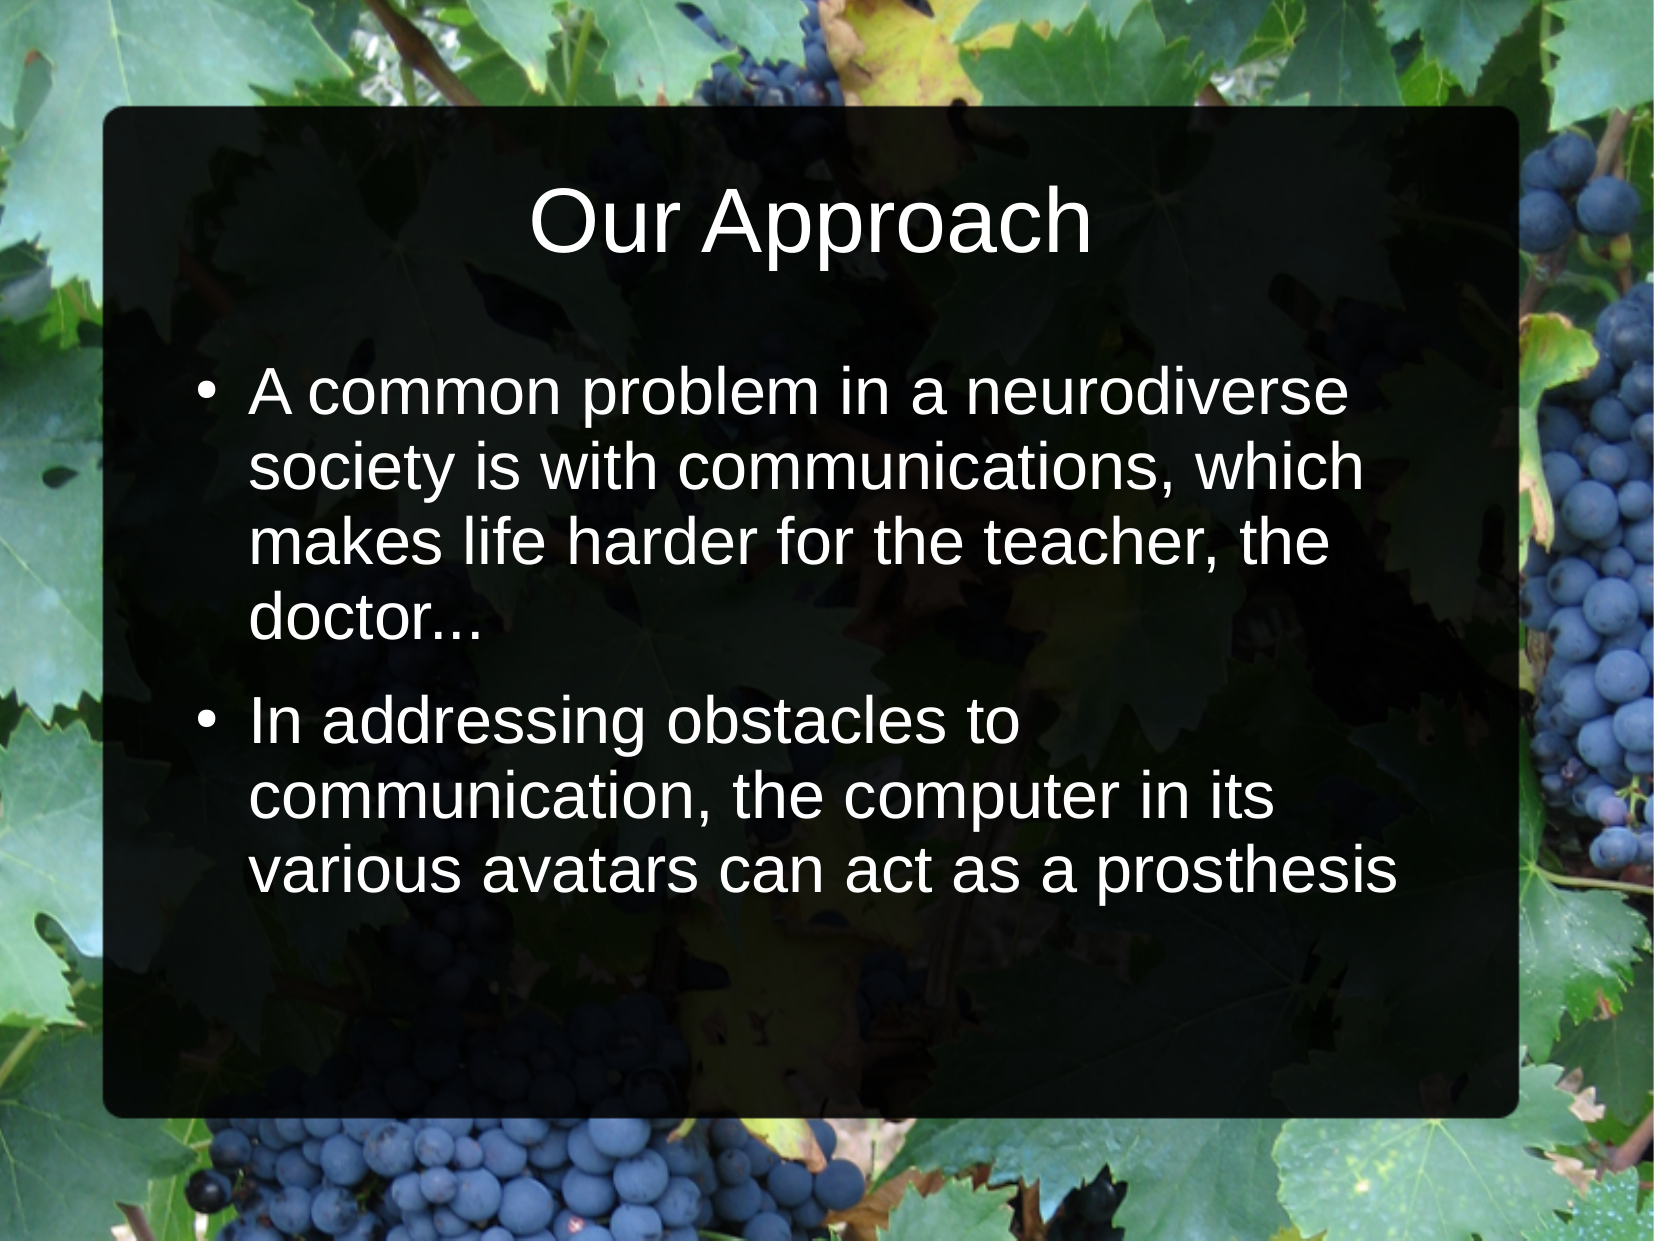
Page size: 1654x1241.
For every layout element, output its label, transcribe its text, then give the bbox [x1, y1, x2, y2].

title Our Approach [118, 125, 1506, 318]
picture [0, 0, 1654, 1241]
list A common problem in a neurodiverse society is with communications, which makes life harder for the teacher, the doctor... In addressing obstacles to communication, the computer in its various avatars can act as a prosthesis [177, 354, 1477, 1188]
